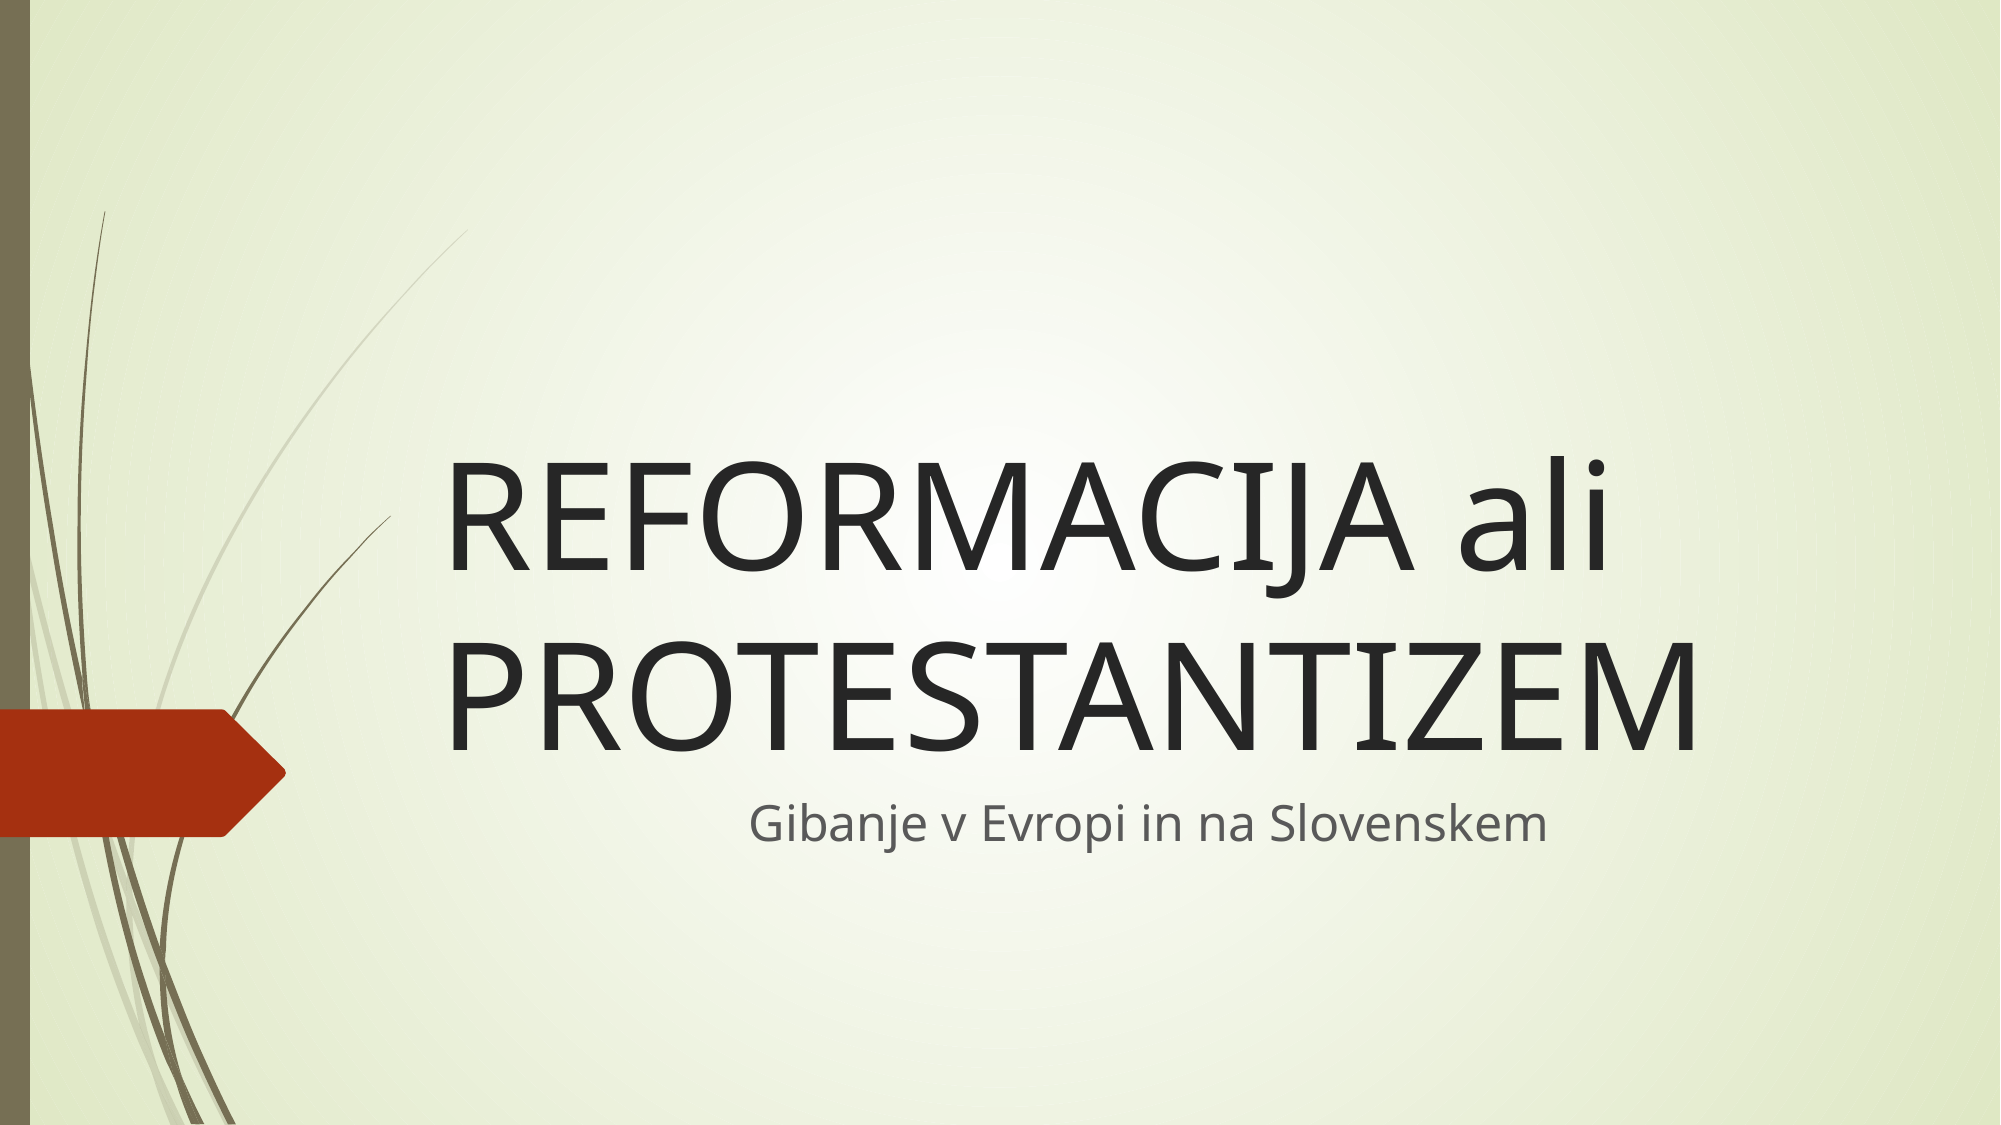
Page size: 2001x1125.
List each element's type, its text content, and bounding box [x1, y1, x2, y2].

subtitle Gibanje v Evropi in na Slovenskem [424, 783, 1888, 969]
title REFORMACIJA ali PROTESTANTIZEM [424, 412, 1888, 783]
